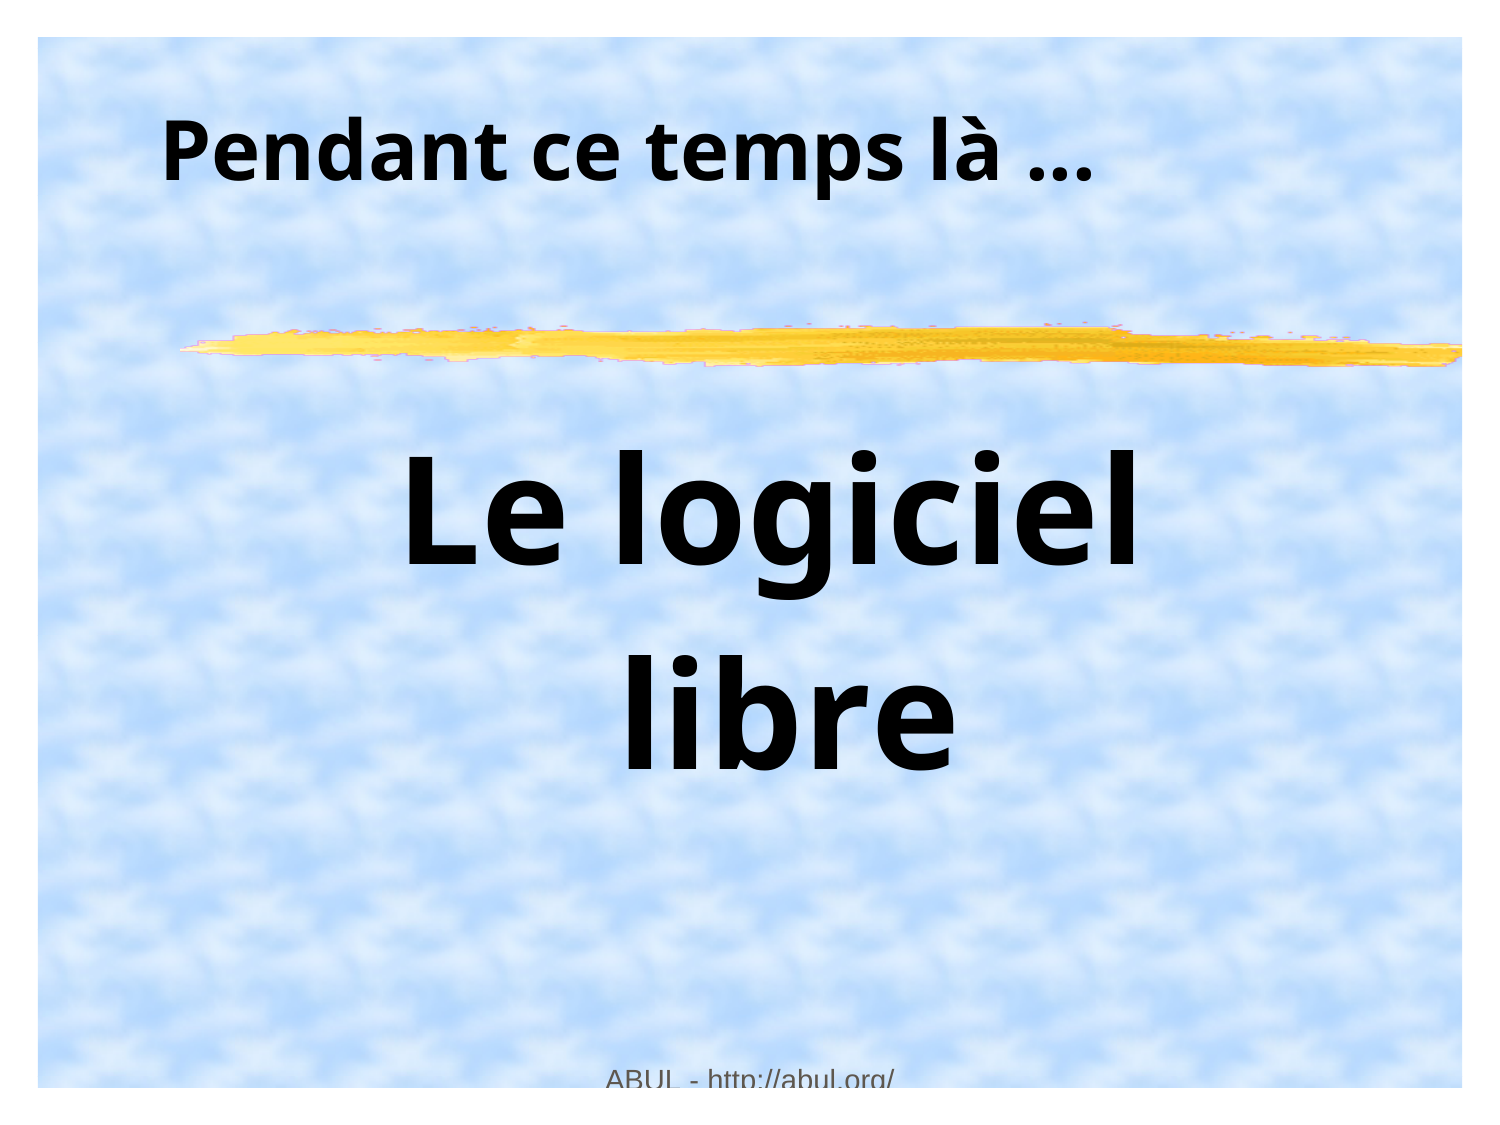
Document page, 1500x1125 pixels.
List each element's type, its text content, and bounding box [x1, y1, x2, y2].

picture [609, 1084, 621, 1088]
picture [848, 1076, 856, 1088]
subtitle Le logiciel libre [190, 428, 1317, 942]
picture [745, 1076, 752, 1088]
picture [728, 1076, 733, 1088]
picture [629, 1081, 639, 1088]
title Pendant ce temps là ... [144, 60, 1356, 236]
picture [629, 1072, 638, 1078]
picture [874, 1076, 882, 1088]
picture [802, 1076, 809, 1088]
picture [37, 37, 1463, 1088]
picture [784, 1082, 791, 1088]
picture [611, 1073, 618, 1082]
picture [712, 1076, 719, 1088]
